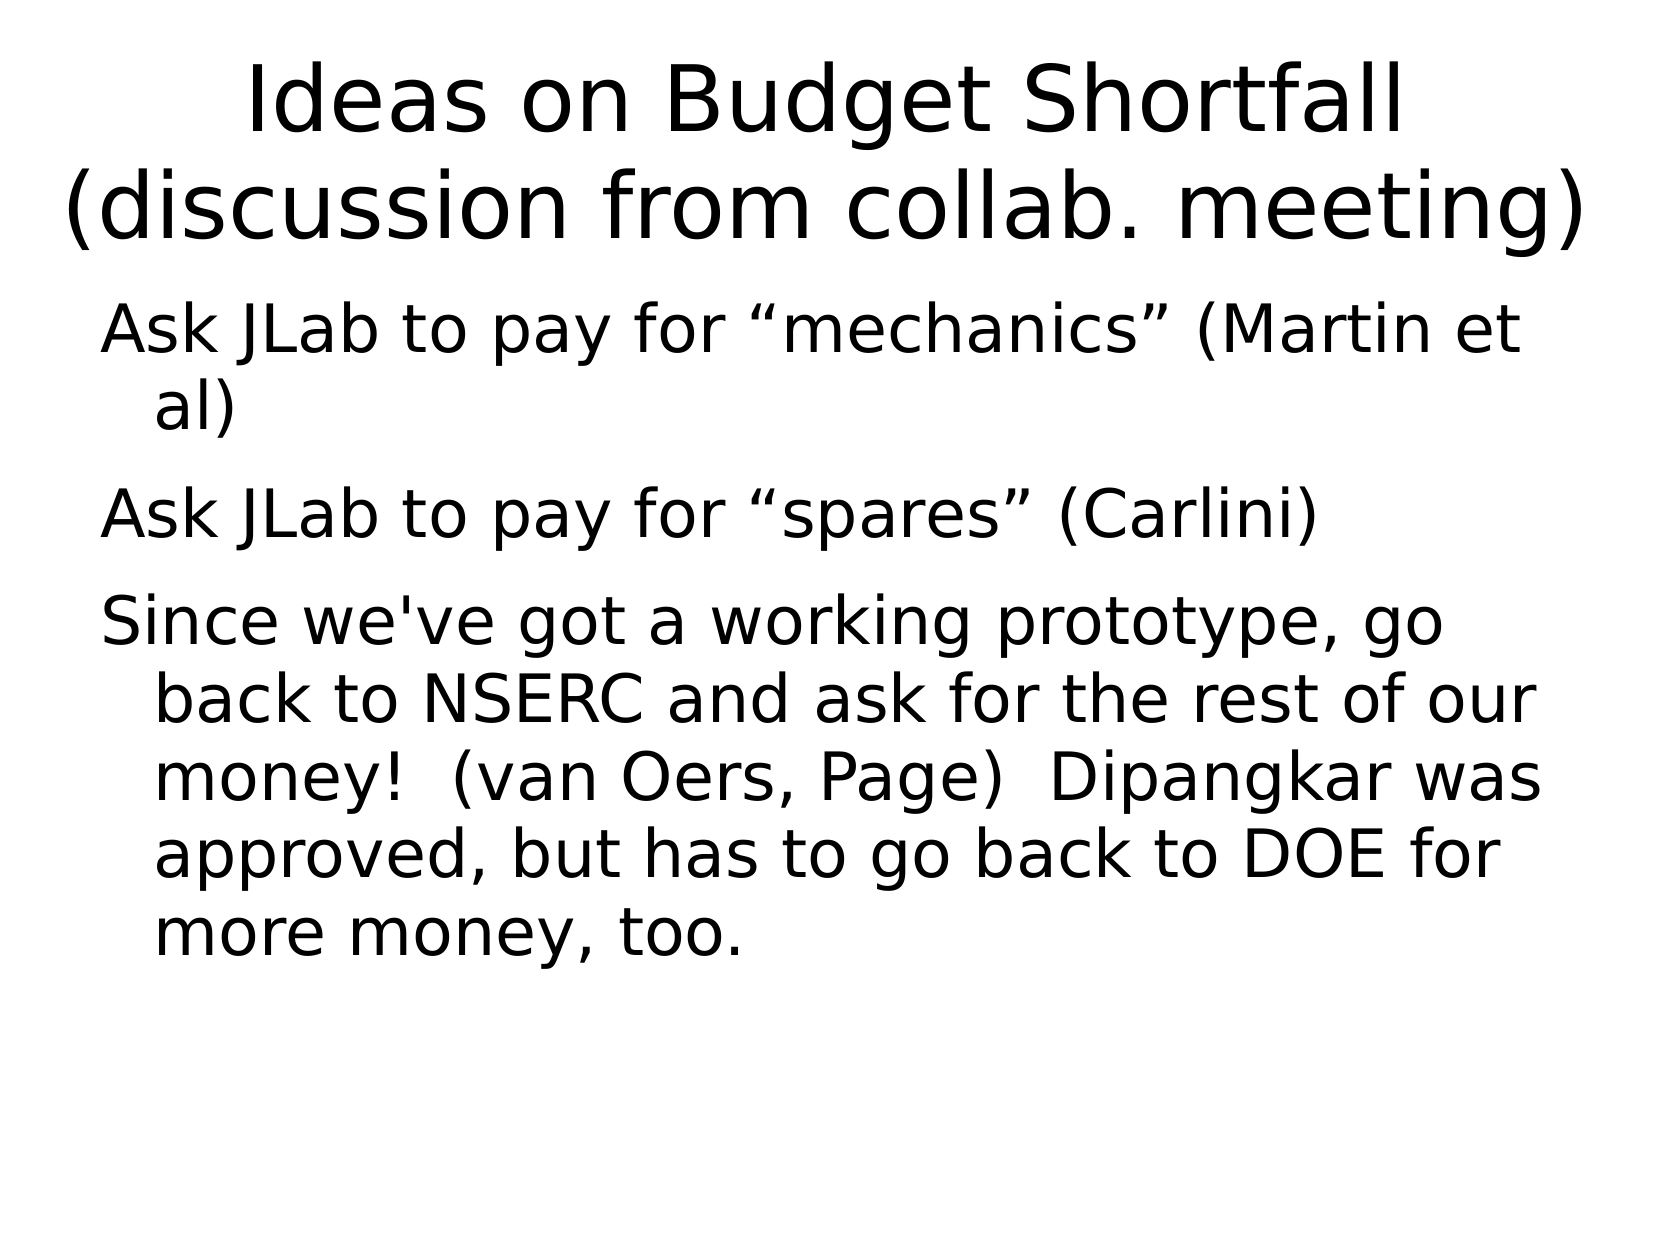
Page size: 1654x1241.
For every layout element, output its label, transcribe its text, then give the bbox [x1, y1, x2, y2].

title Ideas on Budget Shortfall (discussion from collab. meeting) [0, 45, 1654, 261]
list Ask JLab to pay for “mechanics” (Martin et al) Ask JLab to pay for “spares” (Carlini) Since we've got a working prototype, go back to NSERC and ask for the rest of our money! (van Oers, Page) Dipangkar was approved, but has to go back to DOE for more money, too. [82, 290, 1571, 1094]
